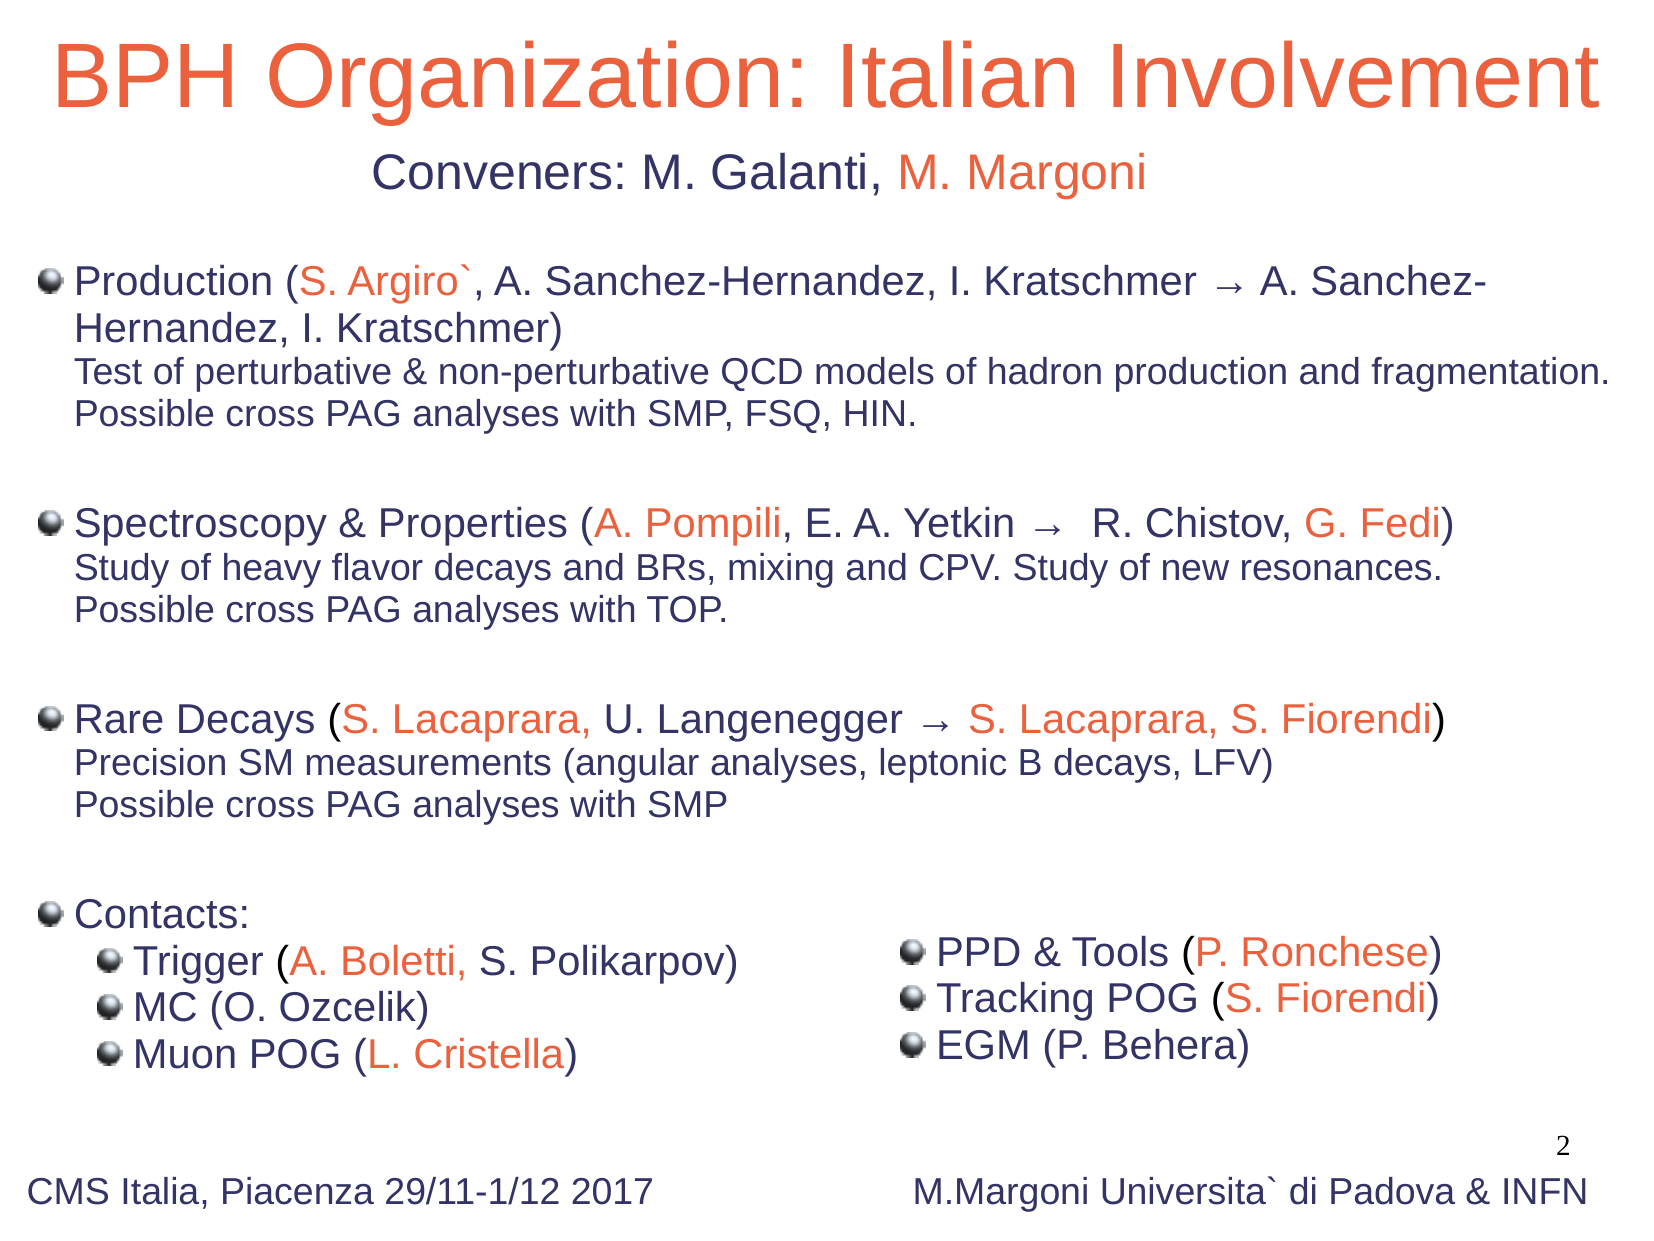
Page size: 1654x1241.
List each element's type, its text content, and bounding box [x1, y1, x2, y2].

text_box PPD & Tools (P. Ronchese) Tracking POG (S. Fiorendi) EGM (P. Behera) [885, 921, 1607, 1118]
text_box Conveners: M. Galanti, M. Margoni Production (S. Argiro`, A. Sanchez-Hernandez, I. Kratschmer → A. Sanchez-Hernandez, I. Kratschmer) Test of perturbative & non-perturbative QCD models of hadron production and fragmentation. Possible cross PAG analyses with SMP, FSQ, HIN. Spectroscopy & Properties (A. Pompili, E. A. Yetkin → R. Chistov, G. Fedi) Study of heavy flavor decays and BRs, mixing and CPV. Study of new resonances. Possible cross PAG analyses with TOP. Rare Decays (S. Lacaprara, U. Langenegger → S. Lacaprara, S. Fiorendi) Precision SM measurements (angular analyses, leptonic B decays, LFV) Possible cross PAG analyses with SMP Contacts: Trigger (A. Boletti, S. Polikarpov) MC (O. Ozcelik) Muon POG (L. Cristella) [23, 129, 1642, 1127]
title BPH Organization: Italian Involvement [23, 0, 1630, 129]
text_box CMS Italia, Piacenza 29/11-1/12 2017 M.Margoni Universita` di Padova & INFN [11, 1163, 1642, 1221]
